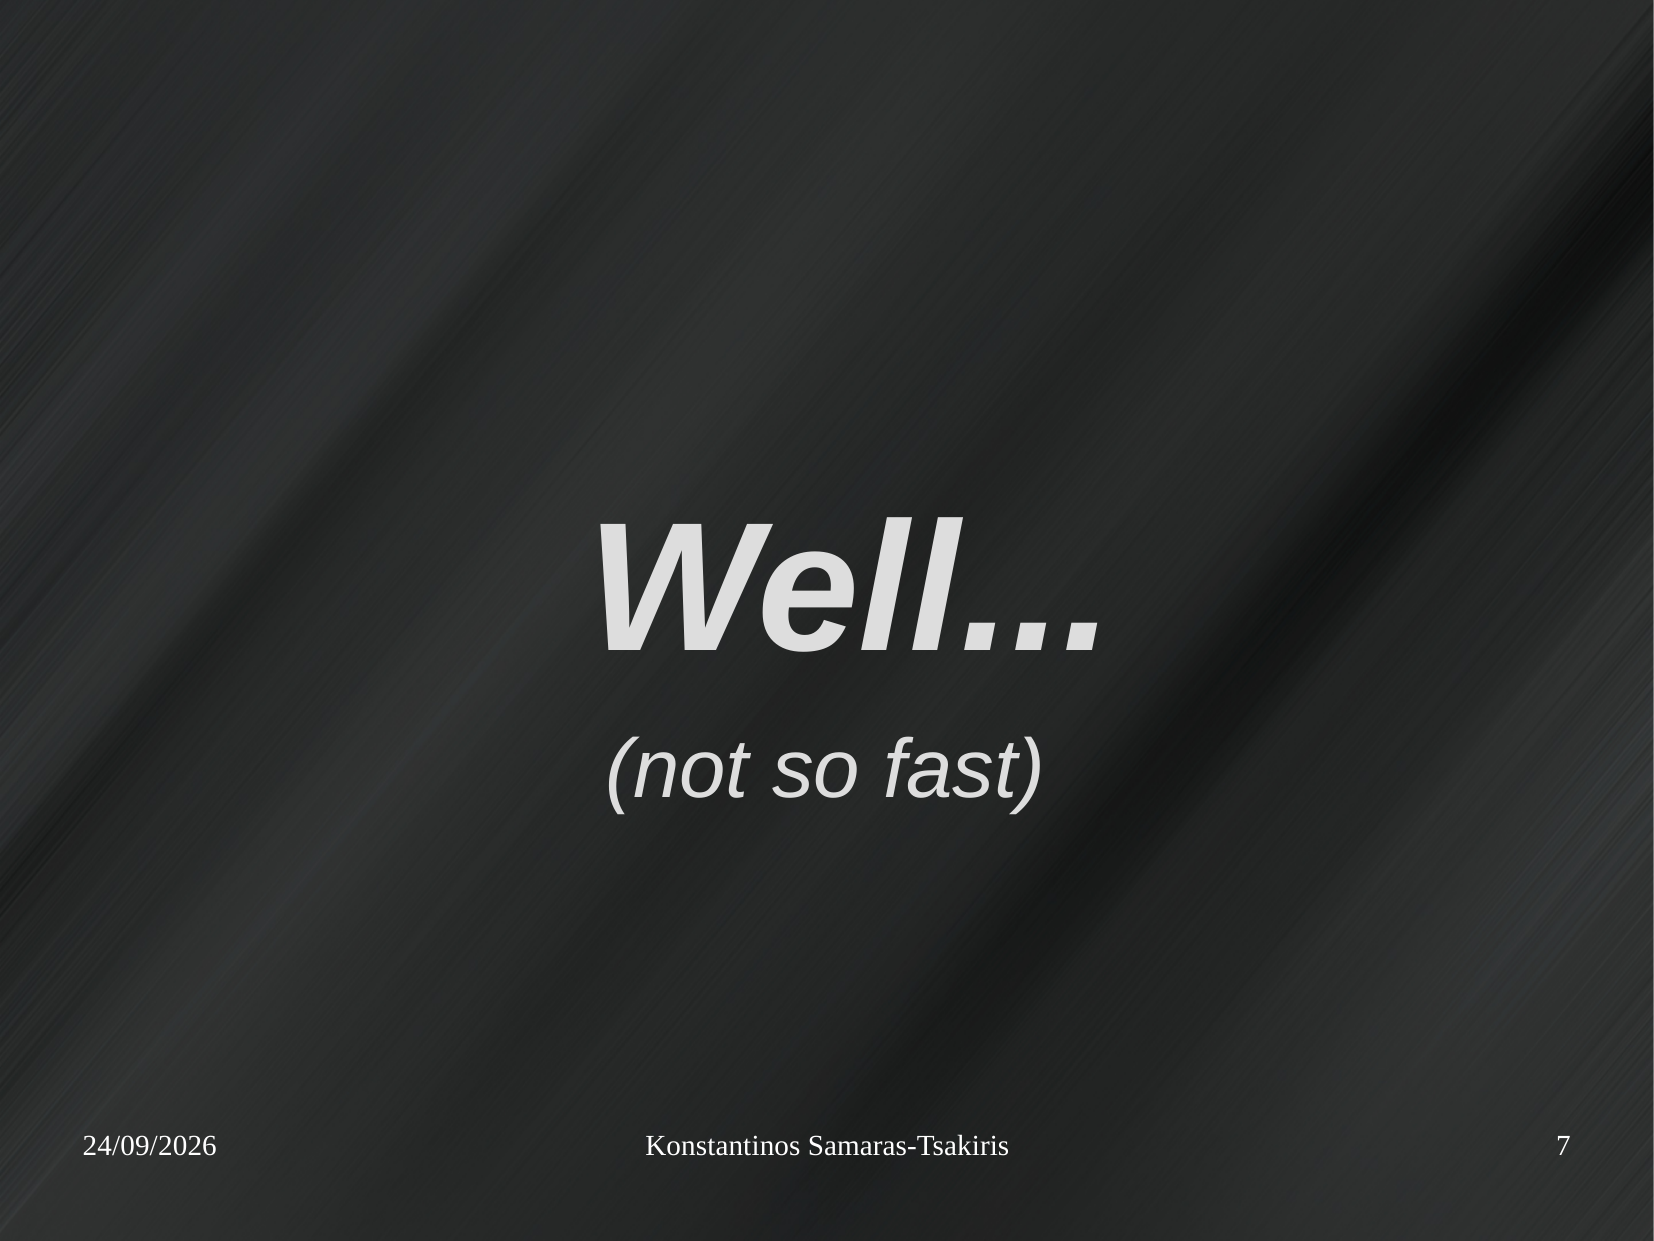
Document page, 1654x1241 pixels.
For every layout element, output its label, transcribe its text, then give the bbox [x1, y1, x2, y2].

picture [0, 0, 1654, 1241]
text_box Well... [572, 477, 1150, 704]
text_box (not so fast) [548, 715, 1104, 824]
